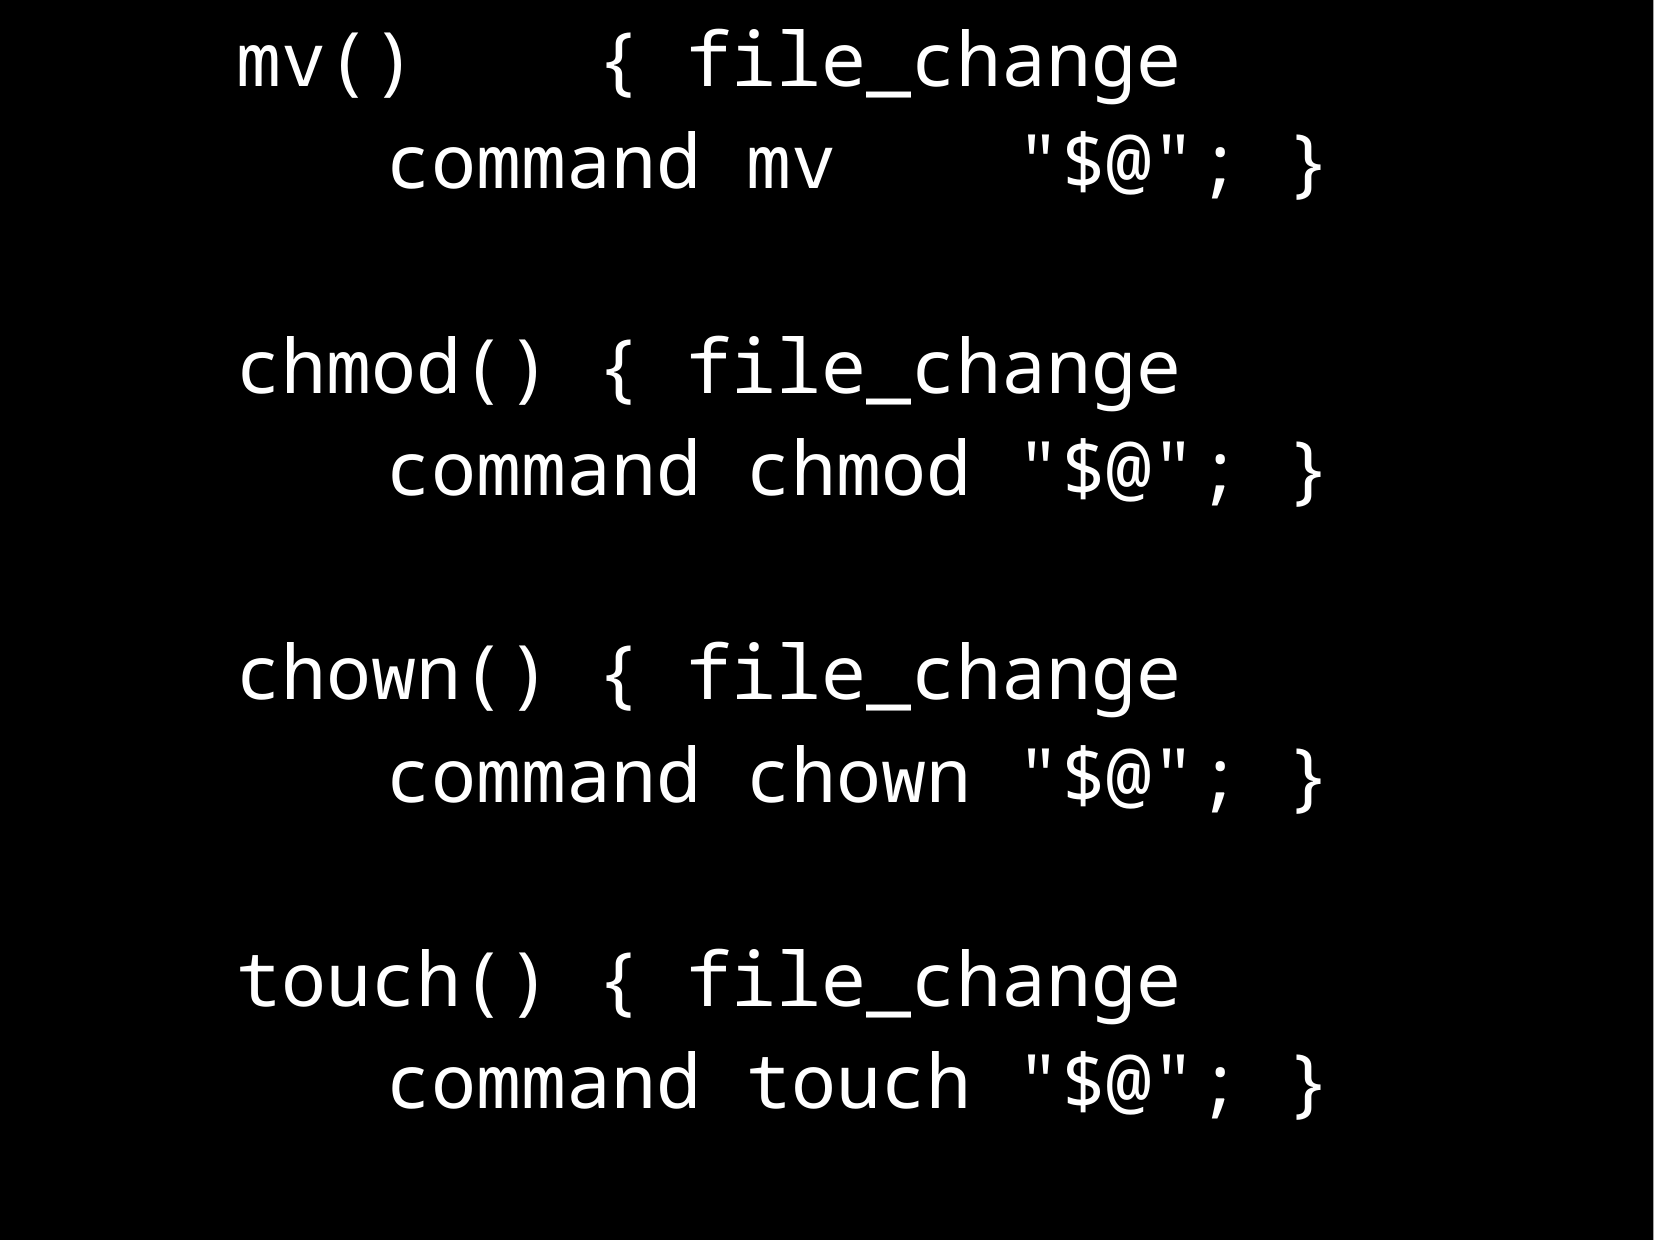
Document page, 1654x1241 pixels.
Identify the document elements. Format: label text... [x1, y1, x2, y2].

title mv() { file_change command mv "$@"; } chmod() { file_change command chmod "$@"; } chown() { file_change command chown "$@"; } touch() { file_change command touch "$@"; } [236, 113, 1426, 1126]
